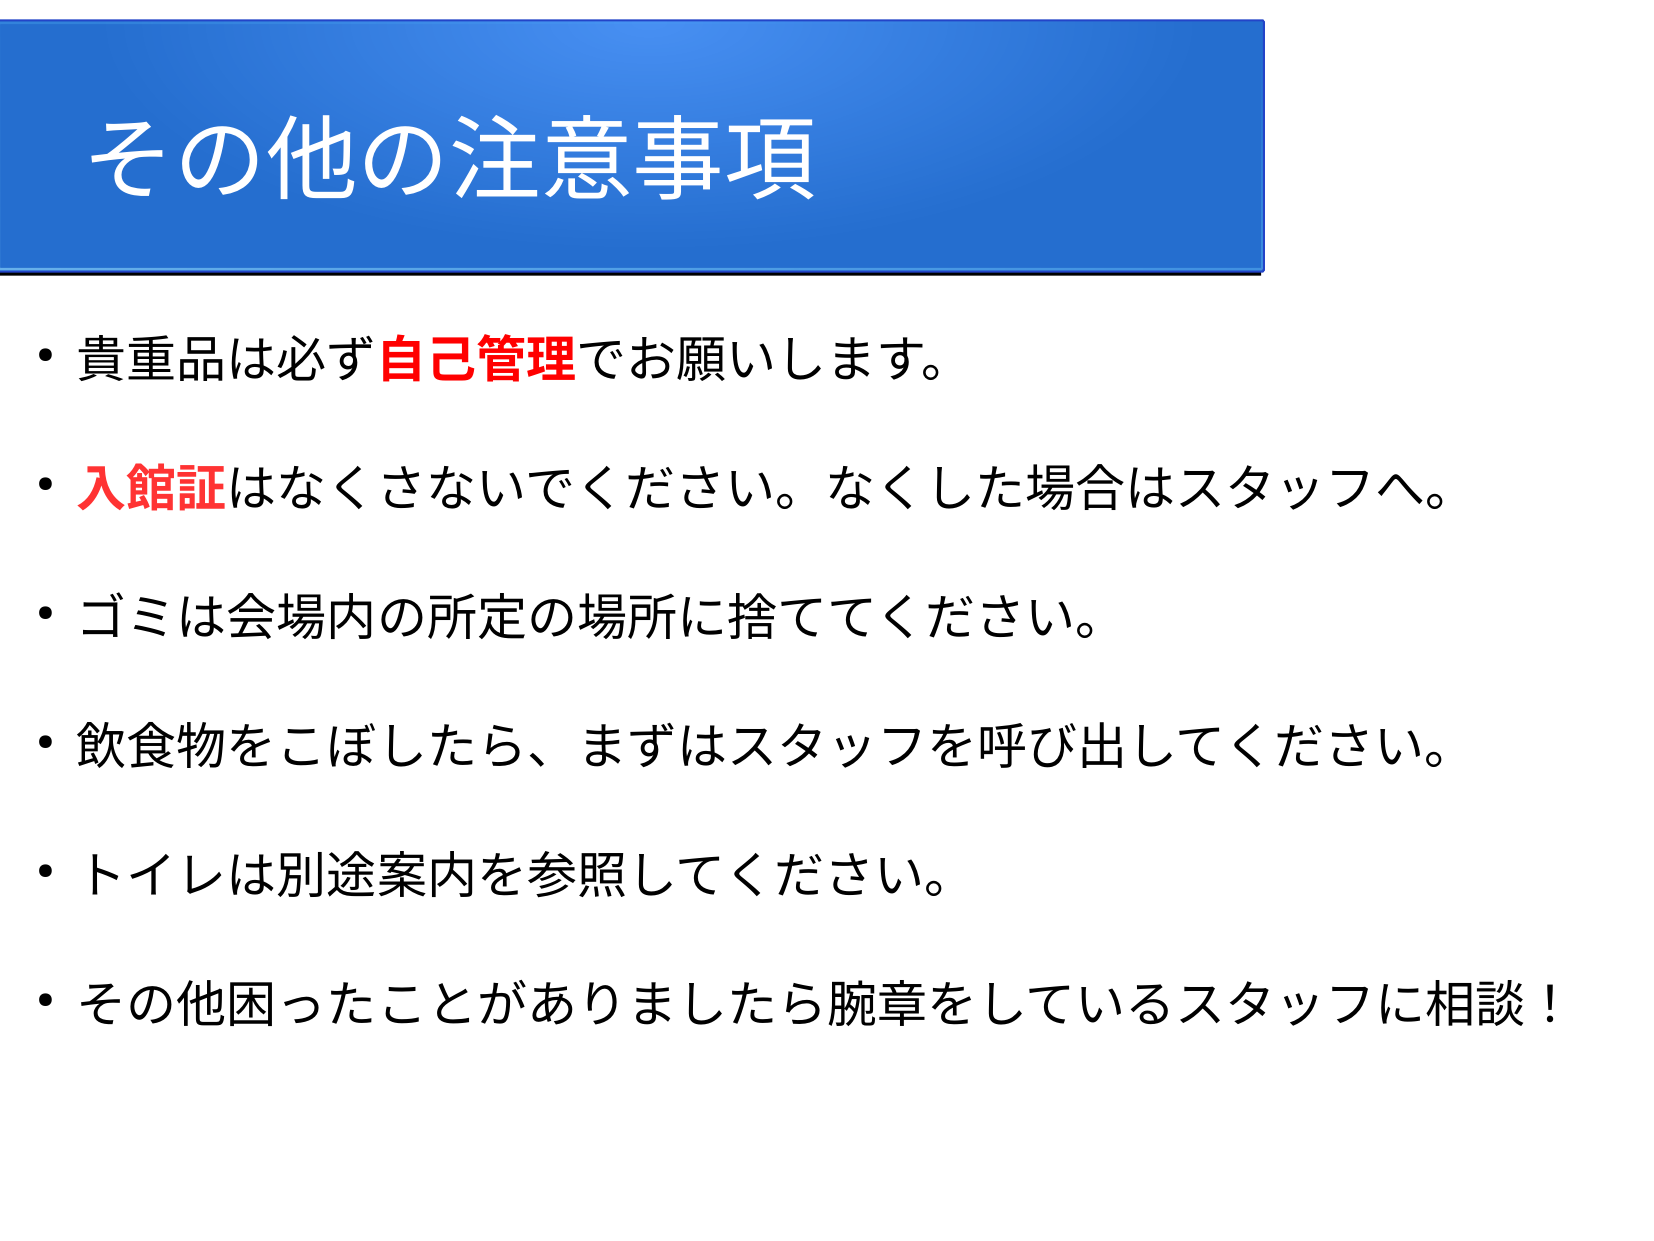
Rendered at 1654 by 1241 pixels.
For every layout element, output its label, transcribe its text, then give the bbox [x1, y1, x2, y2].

list 貴重品は必ず自己管理でお願いします。 入館証はなくさないでください。なくした場合はスタッフへ。 ゴミは会場内の所定の場所に捨ててください。 飲食物をこぼしたら、まずはスタッフを呼び出してください。 トイレは別途案内を参照してください。 その他困ったことがありましたら腕章をしているスタッフに相談！ [23, 319, 1619, 1039]
title その他の注意事項 [82, 49, 1250, 257]
